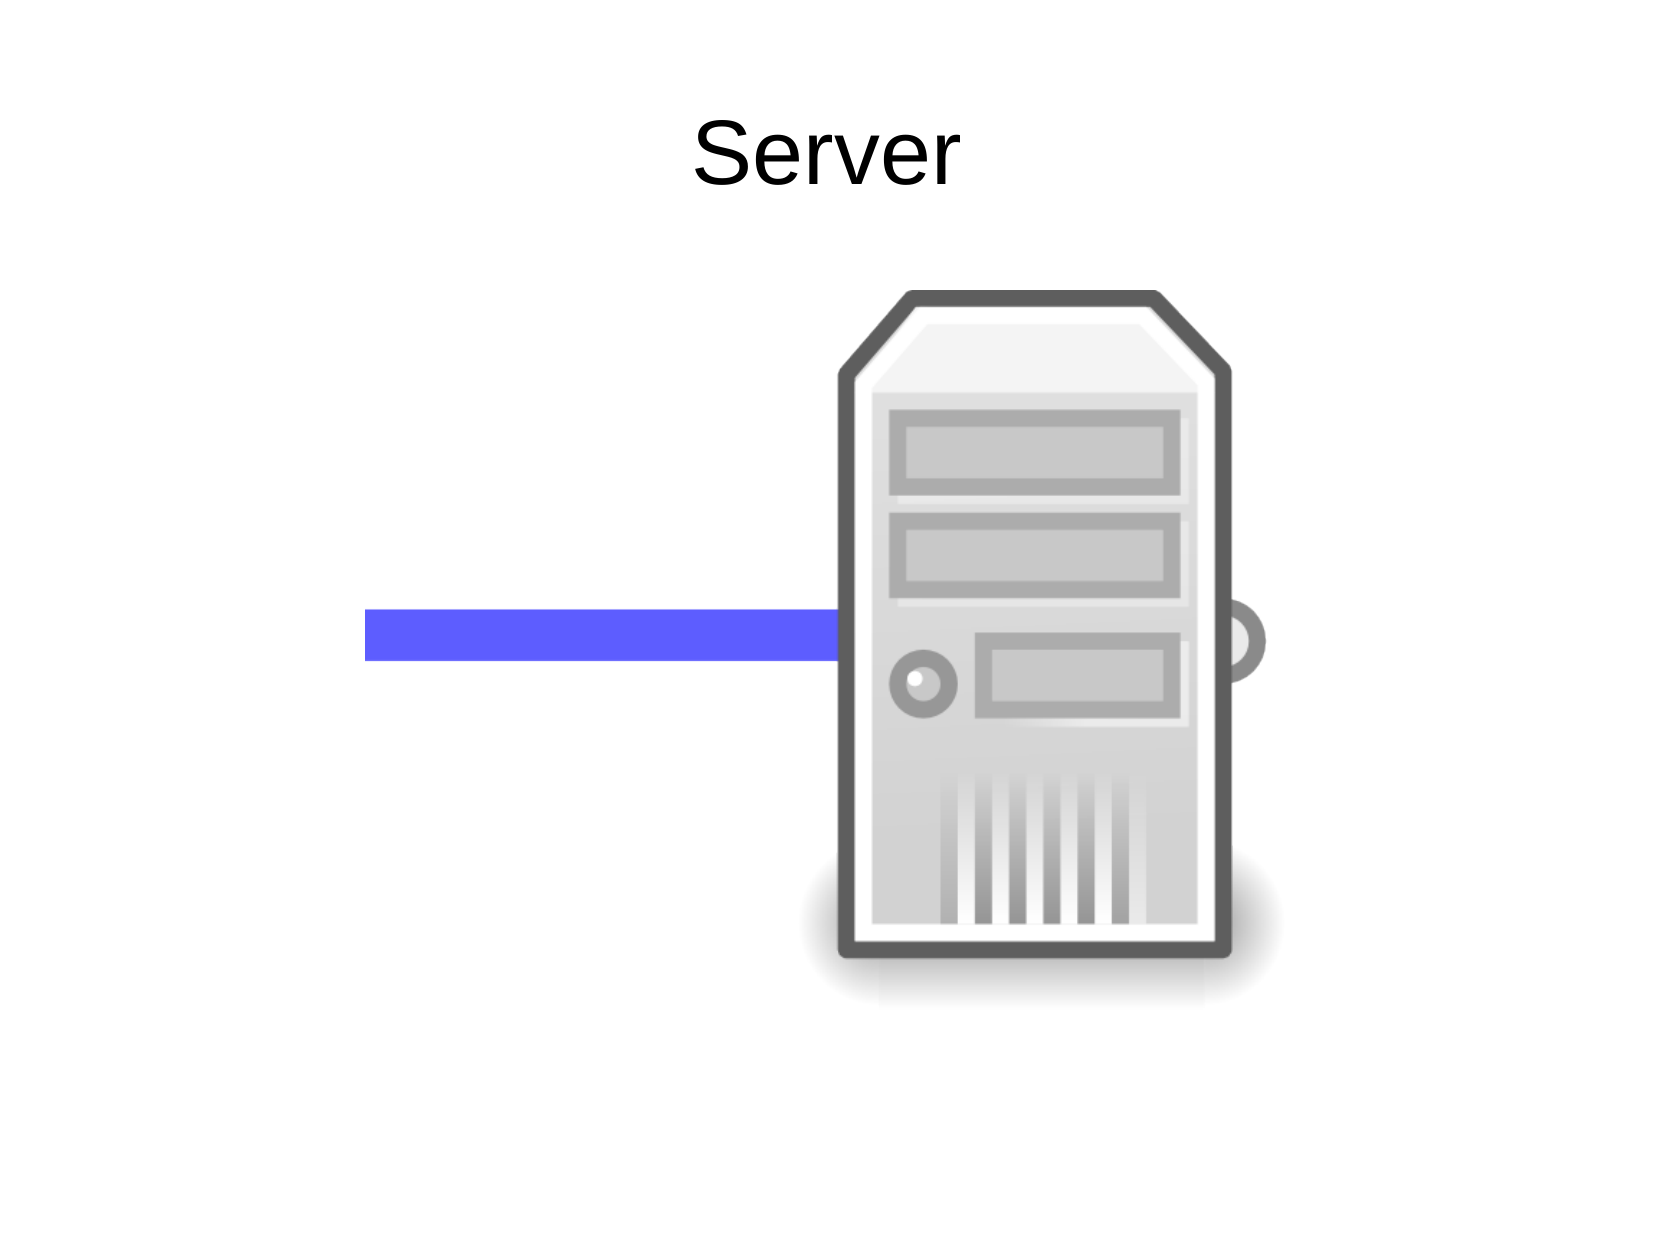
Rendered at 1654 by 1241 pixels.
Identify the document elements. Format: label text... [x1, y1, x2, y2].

title Server [82, 49, 1571, 257]
picture [365, 290, 1289, 1010]
